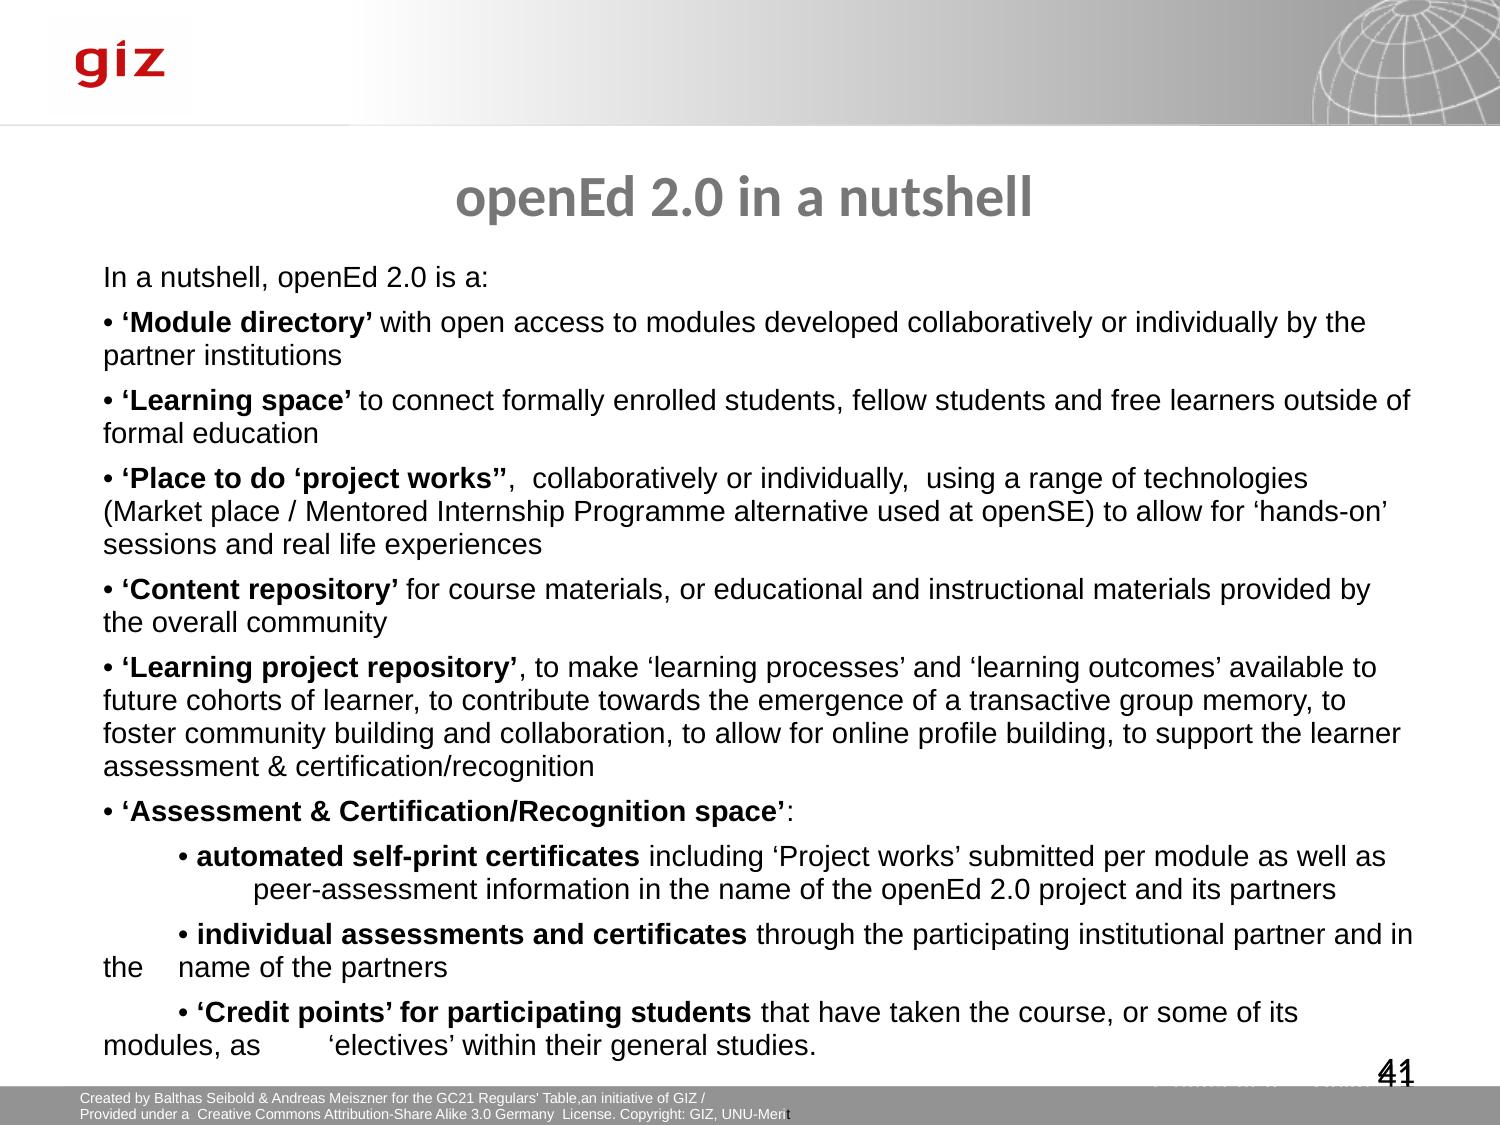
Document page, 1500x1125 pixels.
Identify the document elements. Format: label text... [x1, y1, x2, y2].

text_box In a nutshell, openEd 2.0 is a: • ‘Module directory’ with open access to modules developed collaboratively or individually by the partner institutions • ‘Learning space’ to connect formally enrolled students, fellow students and free learners outside of formal education • ‘Place to do ‘project works’’, collaboratively or individually, using a range of technologies (Market place / Mentored Internship Programme alternative used at openSE) to allow for ‘hands-on’ sessions and real life experiences • ‘Content repository’ for course materials, or educational and instructional materials provided by the overall community • ‘Learning project repository’, to make ‘learning processes’ and ‘learning outcomes’ available to future cohorts of learner, to contribute towards the emergence of a transactive group memory, to foster community building and collaboration, to allow for online profile building, to support the learner assessment & certification/recognition • ‘Assessment & Certification/Recognition space’: • automated self-print certificates including ‘Project works’ submitted per module as well as peer-assessment information in the name of the openEd 2.0 project and its partners • individual assessments and certificates through the participating institutional partner and in the name of the partners • ‘Credit points’ for participating students that have taken the course, or some of its modules, as ‘electives’ within their general studies. [88, 271, 1436, 1070]
text_box openEd 2.0 in a nutshell [53, 163, 1436, 271]
